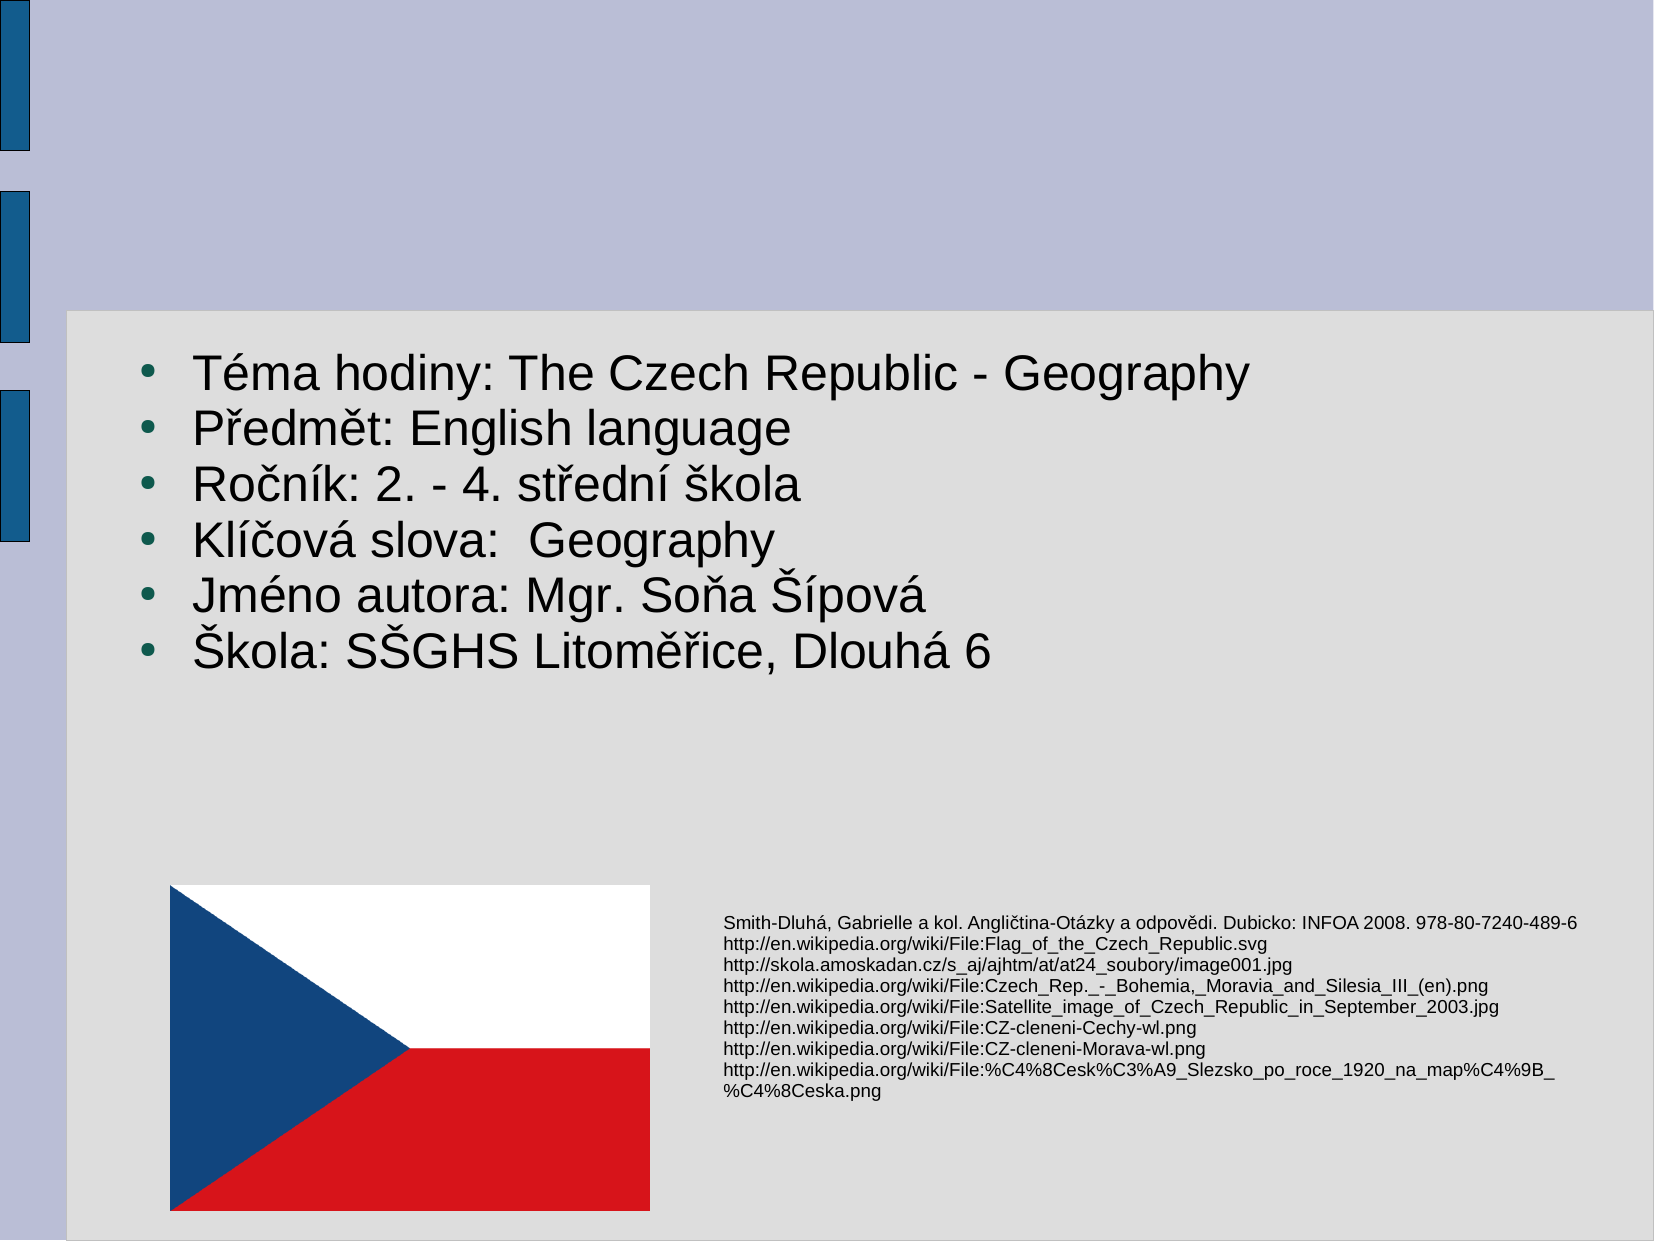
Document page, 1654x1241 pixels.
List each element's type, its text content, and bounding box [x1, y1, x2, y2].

picture [170, 885, 650, 1211]
text_box Smith-Dluhá, Gabrielle a kol. Angličtina-Otázky a odpovědi. Dubicko: INFOA 2008. 978-80-7240-489-6 http://en.wikipedia.org/wiki/File:Flag_of_the_Czech_Republic.svg http://skola.amoskadan.cz/s_aj/ajhtm/at/at24_soubory/image001.jpg http://en.wikipedia.org/wiki/File:Czech_Rep._-_Bohemia,_Moravia_and_Silesia_III_(en).png http://en.wikipedia.org/wiki/File:Satellite_image_of_Czech_Republic_in_September_2003.jpg http://en.wikipedia.org/wiki/File:CZ-cleneni-Cechy-wl.png http://en.wikipedia.org/wiki/File:CZ-cleneni-Morava-wl.png http://en.wikipedia.org/wiki/File:%C4%8Cesk%C3%A9_Slezsko_po_roce_1920_na_map%C4%9B_%C4%8Ceska.png [708, 863, 1614, 1170]
list Téma hodiny: The Czech Republic - Geography Předmět: English language Ročník: 2. - 4. střední škola Klíčová slova: Geography Jméno autora: Mgr. Soňa Šípová Škola: SŠGHS Litoměřice, Dlouhá 6 [121, 344, 1534, 1127]
